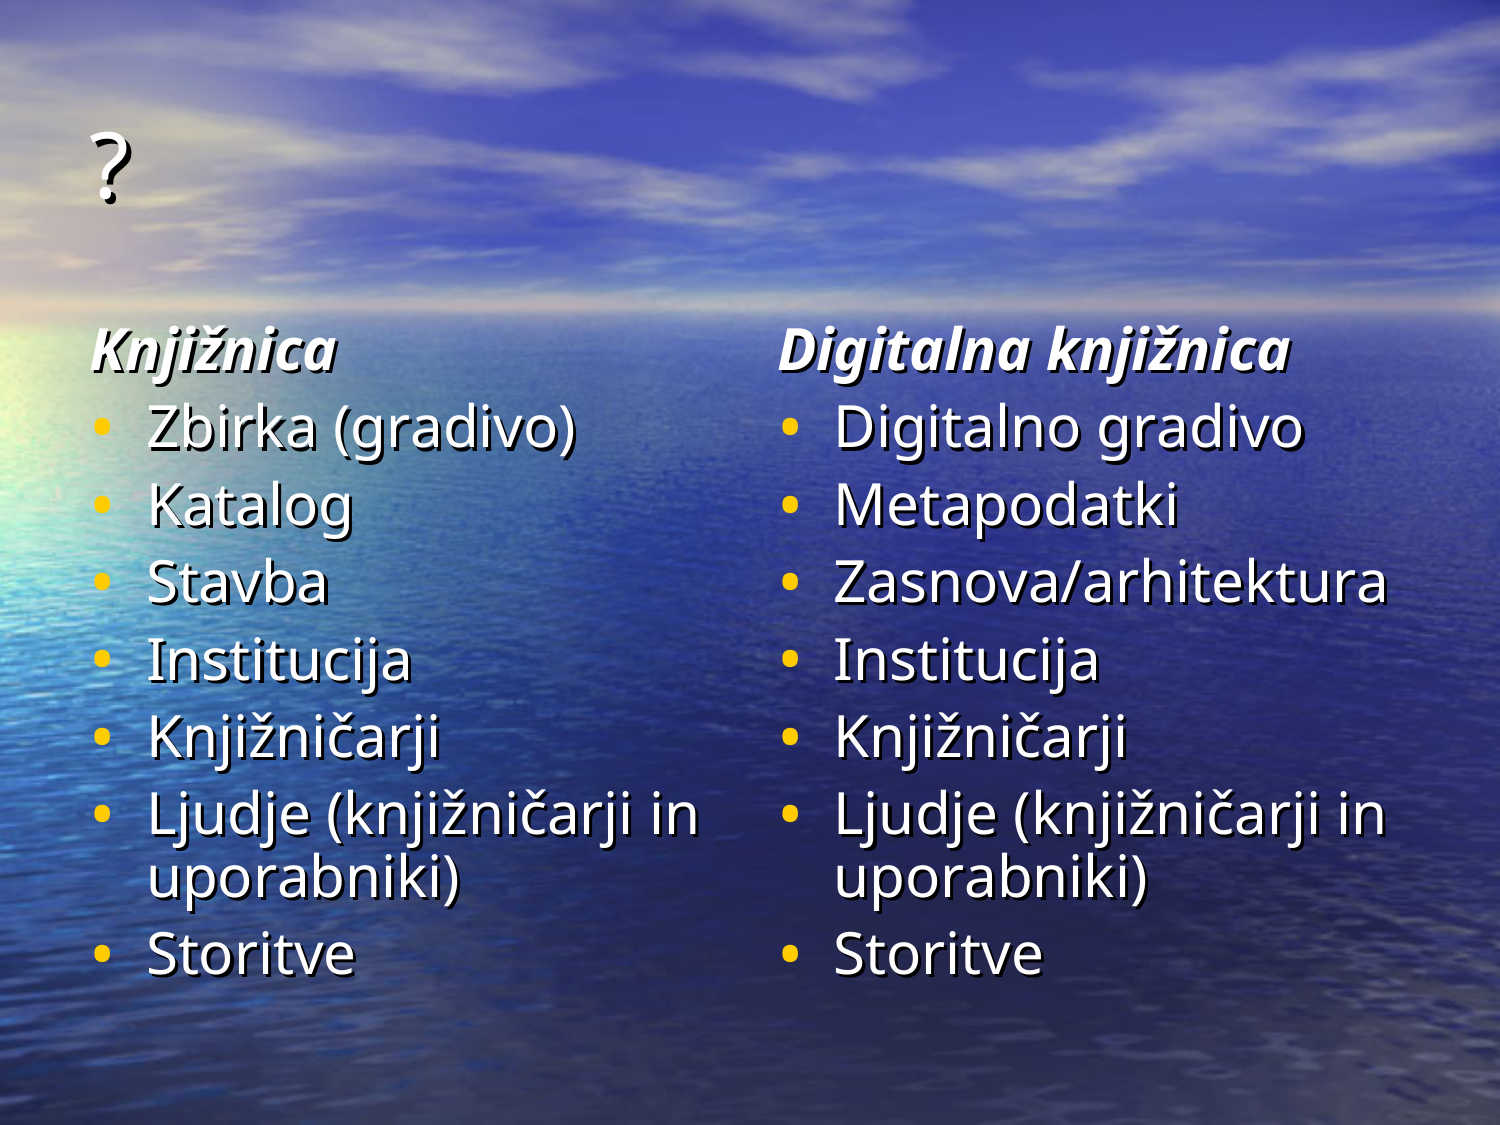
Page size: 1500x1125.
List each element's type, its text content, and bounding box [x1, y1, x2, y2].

list Digitalna knjižnica Digitalno gradivo Metapodatki Zasnova/arhitektura Institucija Knjižničarji Ljudje (knjižničarji in uporabniki) Storitve [762, 312, 1426, 1098]
list Knjižnica Zbirka (gradivo) Katalog Stavba Institucija Knjižničarji Ljudje (knjižničarji in uporabniki) Storitve [75, 312, 738, 1098]
picture [0, 0, 1500, 1125]
title ? [75, 47, 1426, 276]
